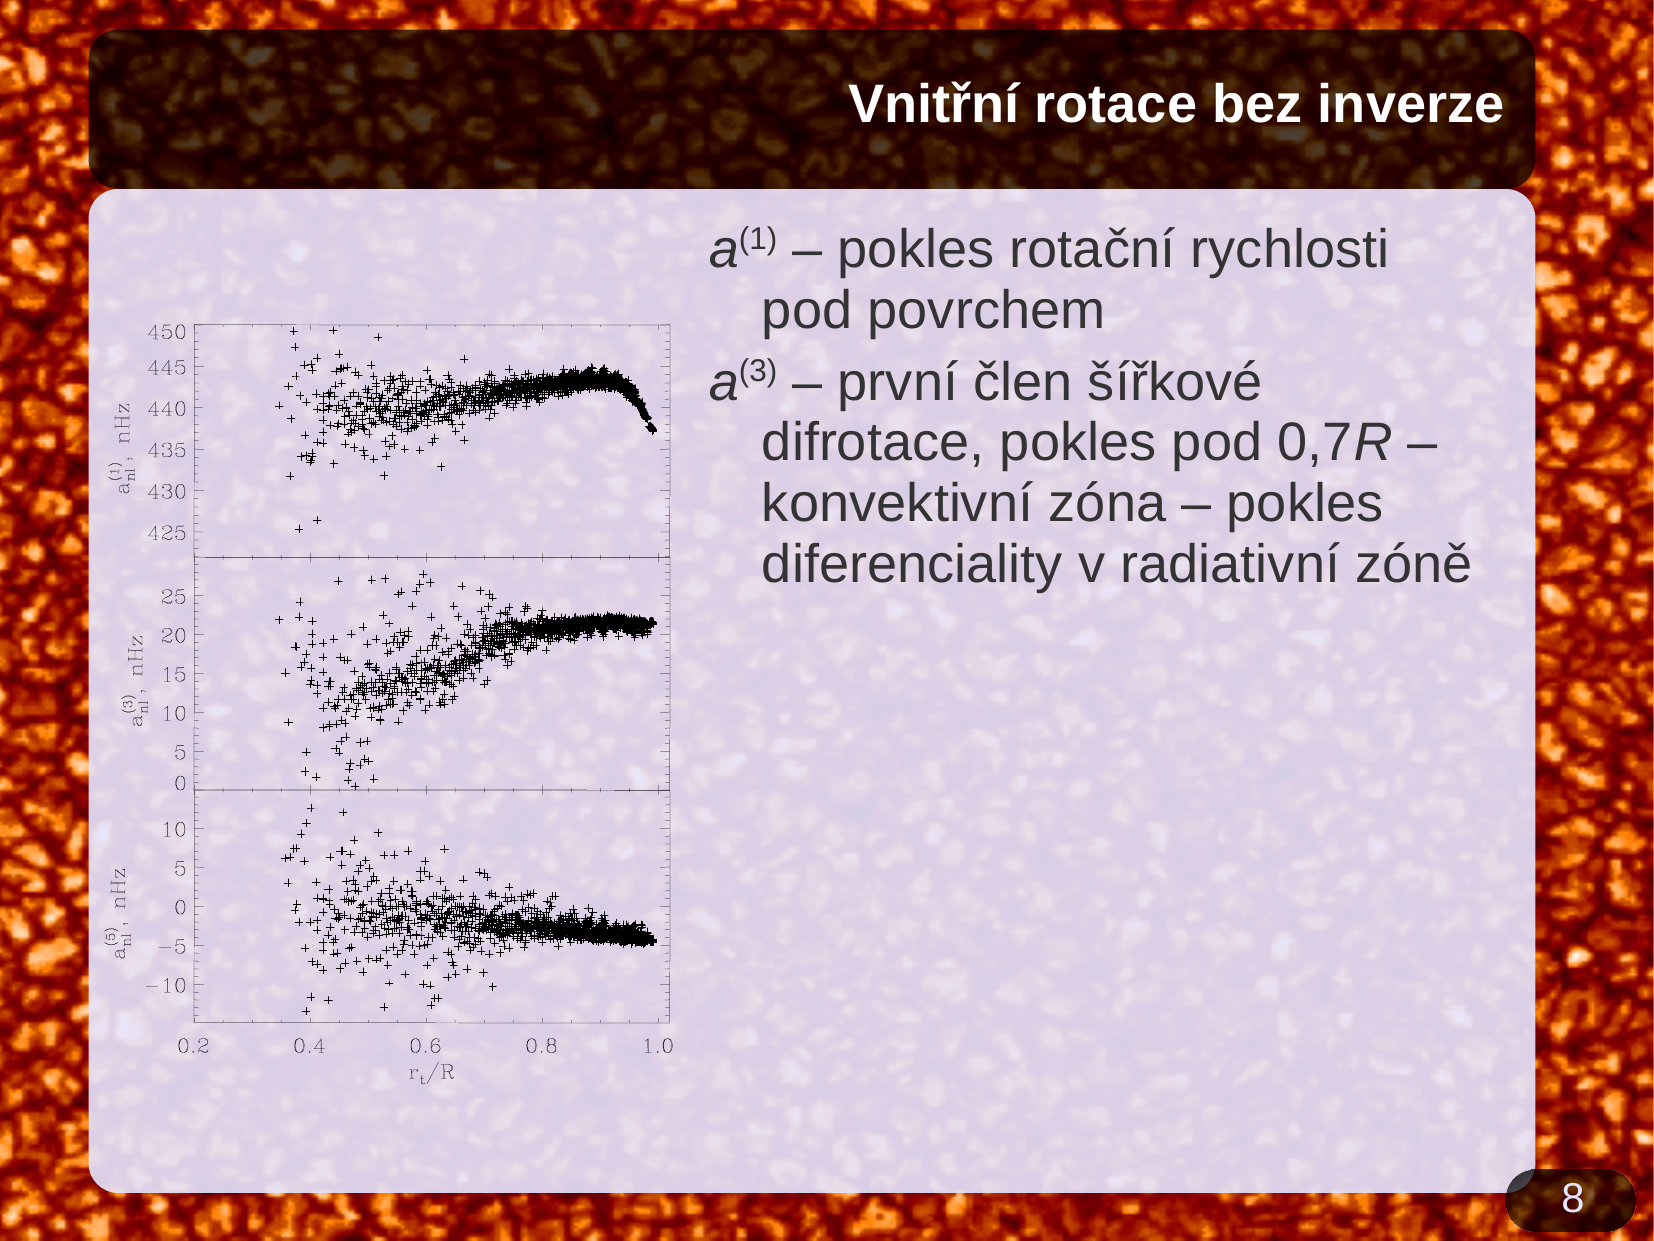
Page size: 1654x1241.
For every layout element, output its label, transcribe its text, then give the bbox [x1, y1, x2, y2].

title Vnitřní rotace bez inverze [118, 59, 1506, 148]
picture [0, 0, 1654, 1241]
list a(1) – pokles rotační rychlosti pod povrchem a(3) – první člen šířkové difrotace, pokles pod 0,7R – konvektivní zóna – pokles diferenciality v radiativní zóně [708, 218, 1477, 1164]
